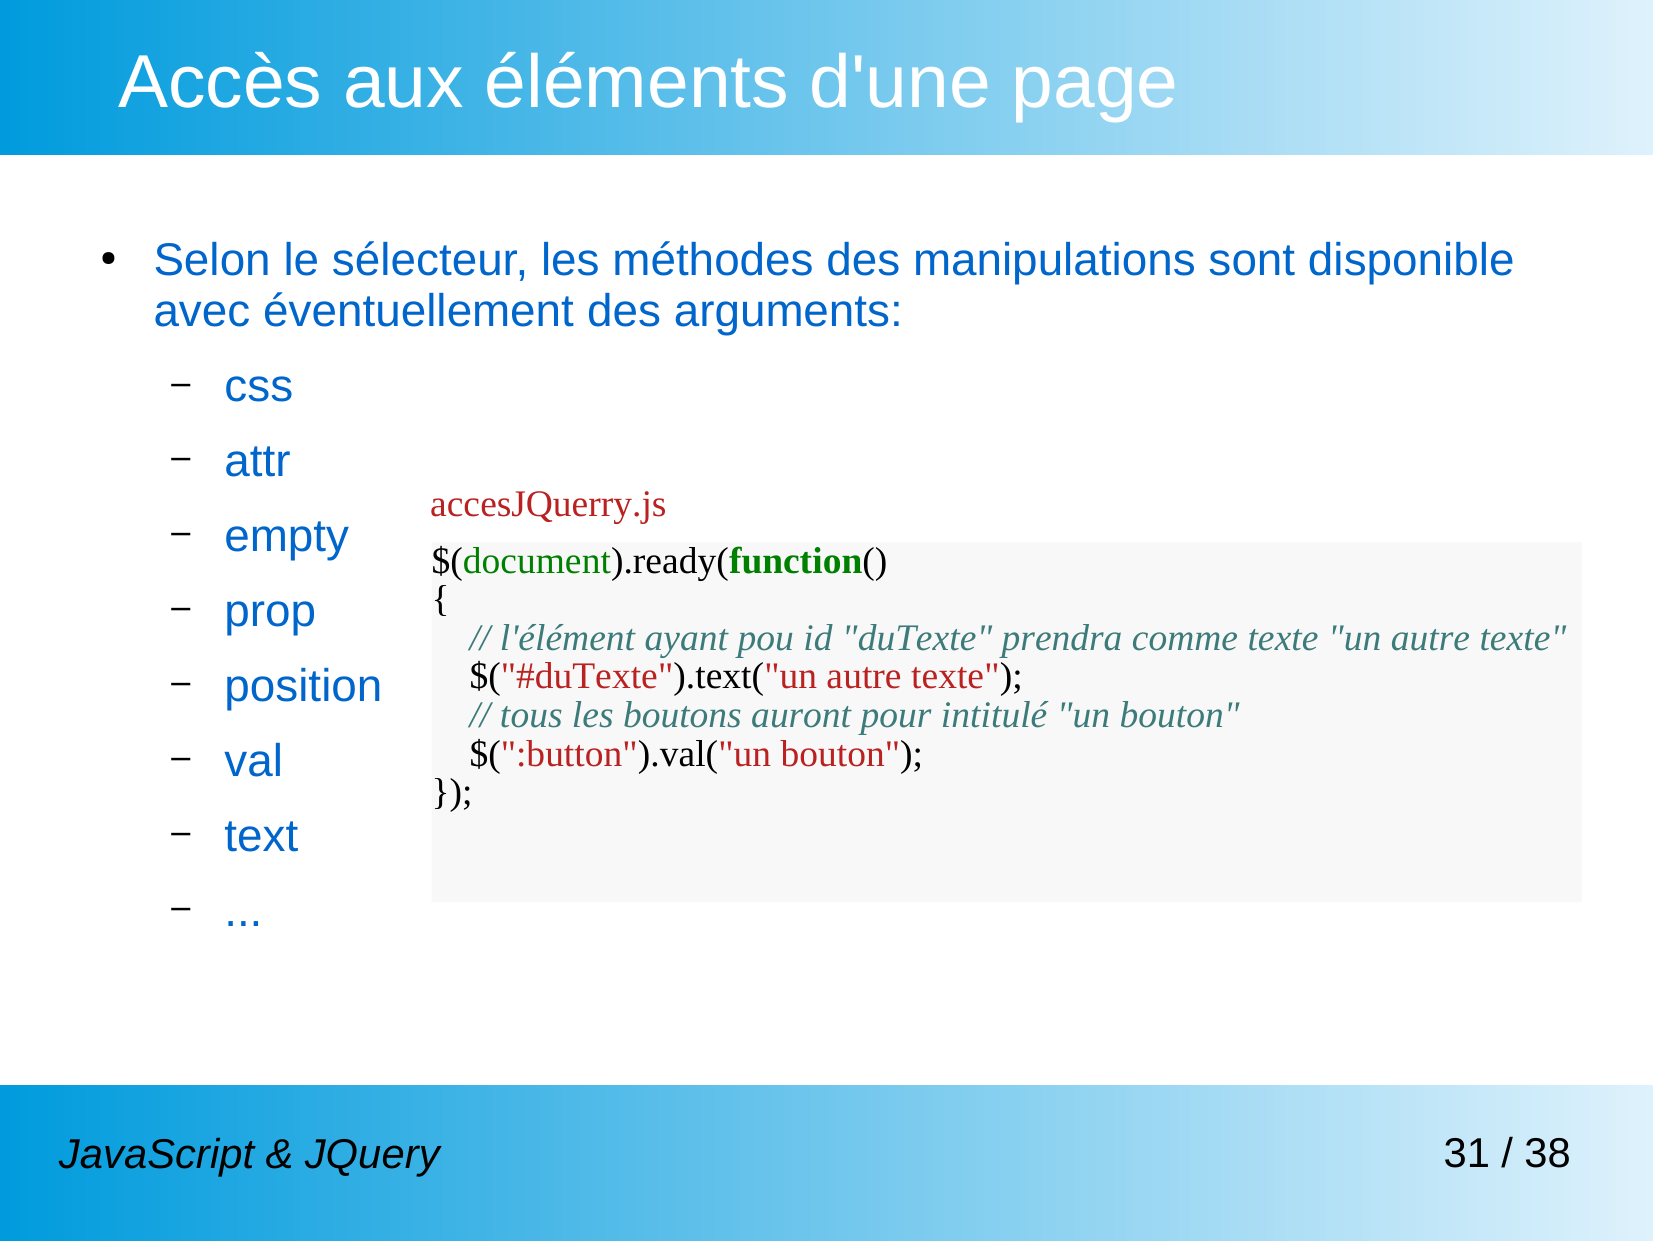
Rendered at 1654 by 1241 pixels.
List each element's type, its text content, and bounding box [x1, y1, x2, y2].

title Accès aux éléments d'une page [47, 28, 1536, 134]
text_box $(document).ready(function() { // l'élément ayant pou id "duTexte" prendra comme texte "un autre texte" $("#duTexte").text("un autre texte"); // tous les boutons auront pour intitulé "un bouton" $(":button").val("un bouton"); }); [431, 542, 1582, 903]
text_box accesJQuerry.js [430, 485, 668, 525]
list Selon le sélecteur, les méthodes des manipulations sont disponible avec éventuellement des arguments: css attr empty prop position val text ... [82, 234, 1571, 954]
